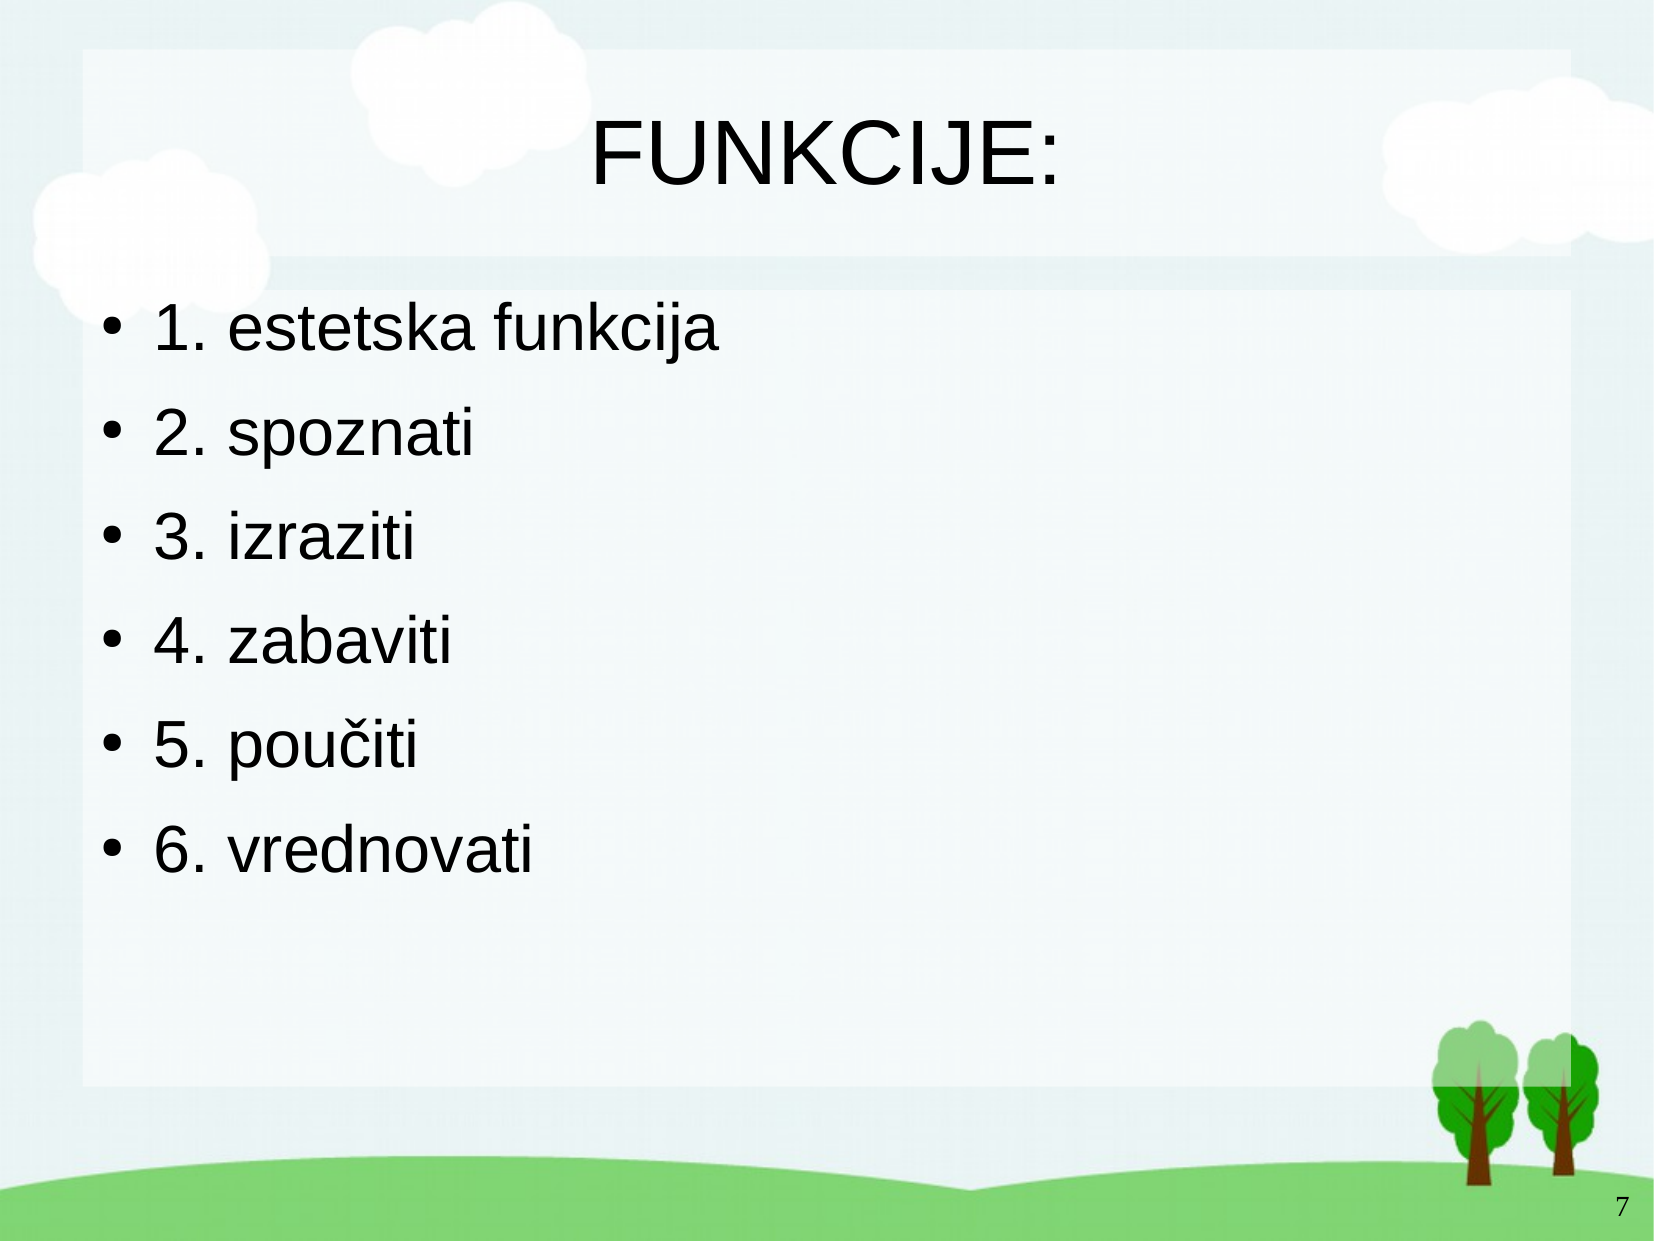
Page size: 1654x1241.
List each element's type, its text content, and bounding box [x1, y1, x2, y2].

title FUNKCIJE: [82, 49, 1571, 257]
list 1. estetska funkcija 2. spoznati 3. izraziti 4. zabaviti 5. poučiti 6. vrednovati [82, 290, 1571, 1087]
picture [0, 0, 1654, 1241]
